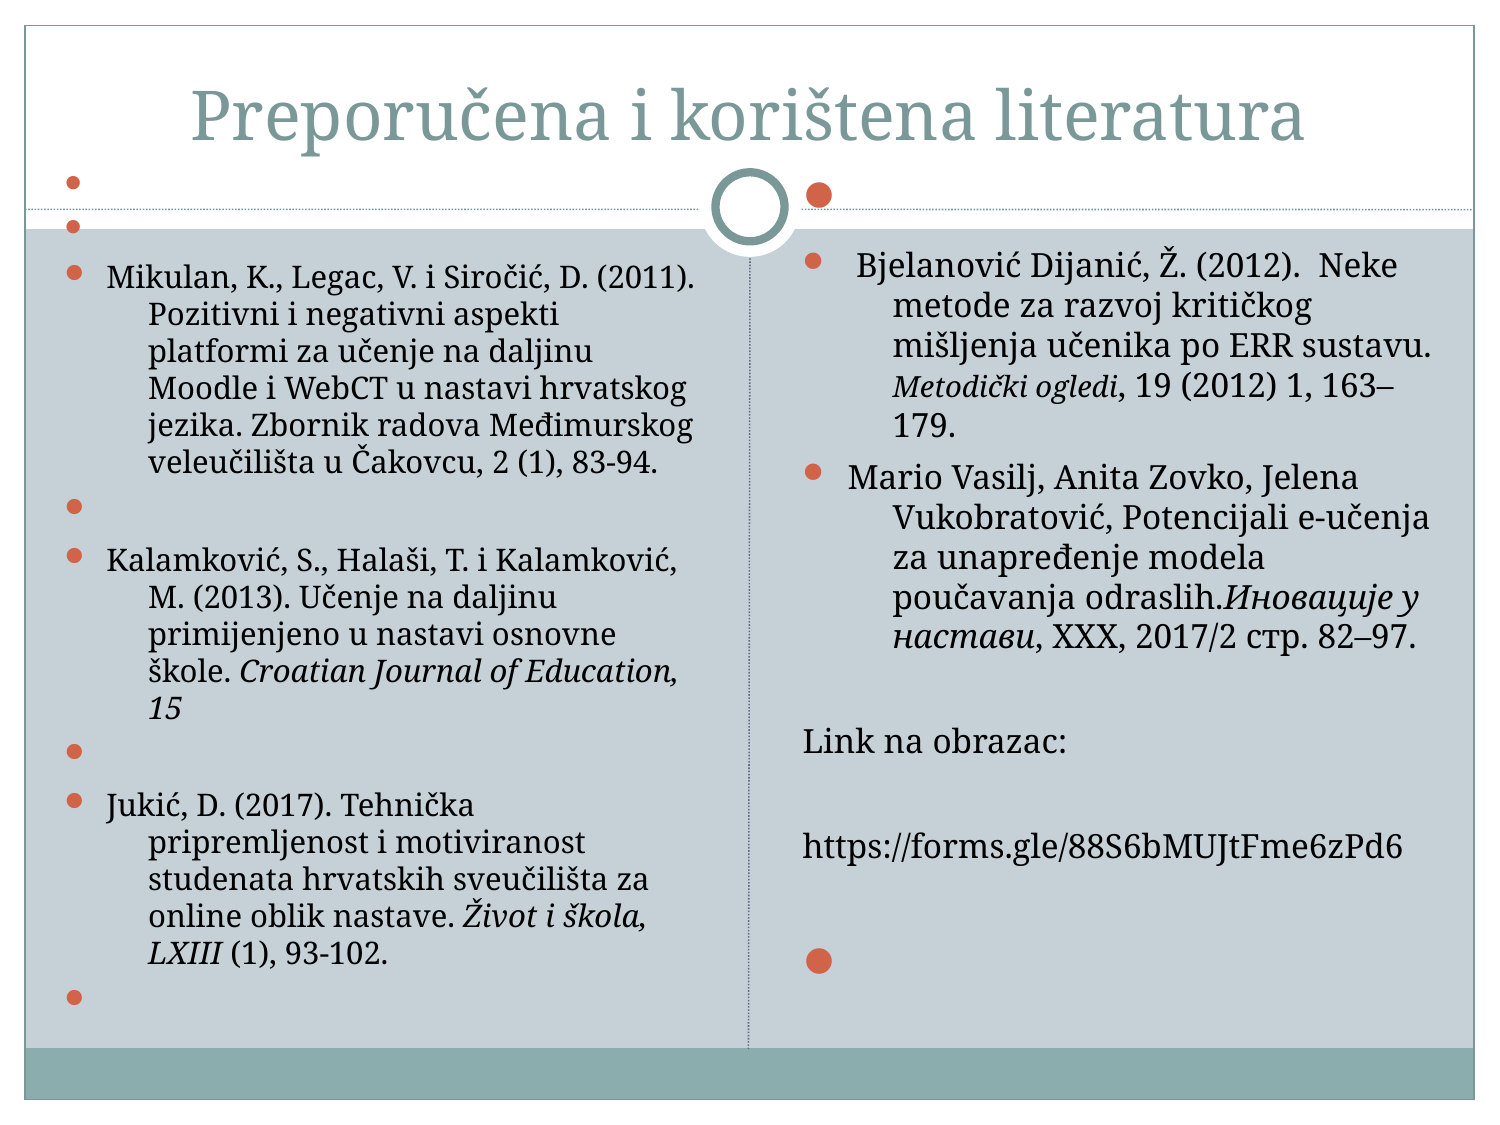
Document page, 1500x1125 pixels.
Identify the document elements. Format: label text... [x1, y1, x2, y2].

list Bjelanović Dijanić, Ž. (2012). Neke metode za razvoj kritičkog mišljenja učenika po ERR sustavu. Metodički ogledi, 19 (2012) 1, 163–179. Mario Vasilj, Anita Zovko, Jelena Vukobratović, Potencijali e-učenja za unapređenje modela poučavanja odraslih.Иновације у настави, XXX, 2017/2 стр. 82–97. Link na obrazac: https://forms.gle/88S6bMUJtFme6zPd6 [787, 161, 1450, 994]
list Mikulan, K., Legac, V. i Siročić, D. (2011). Pozitivni i negativni aspekti platformi za učenje na daljinu Moodle i WebCT u nastavi hrvatskog jezika. Zbornik radova Međimurskog veleučilišta u Čakovcu, 2 (1), 83-94. Kalamković, S., Halaši, T. i Kalamković, M. (2013). Učenje na daljinu primijenjeno u nastavi osnovne škole. Croatian Journal of Education, 15 Jukić, D. (2017). Tehnička pripremljenost i motiviranost studenata hrvatskih sveučilišta za online oblik nastave. Život i škola, LXIII (1), 93-102. [49, 161, 712, 994]
title Preporučena i korištena literatura [49, 37, 1450, 162]
